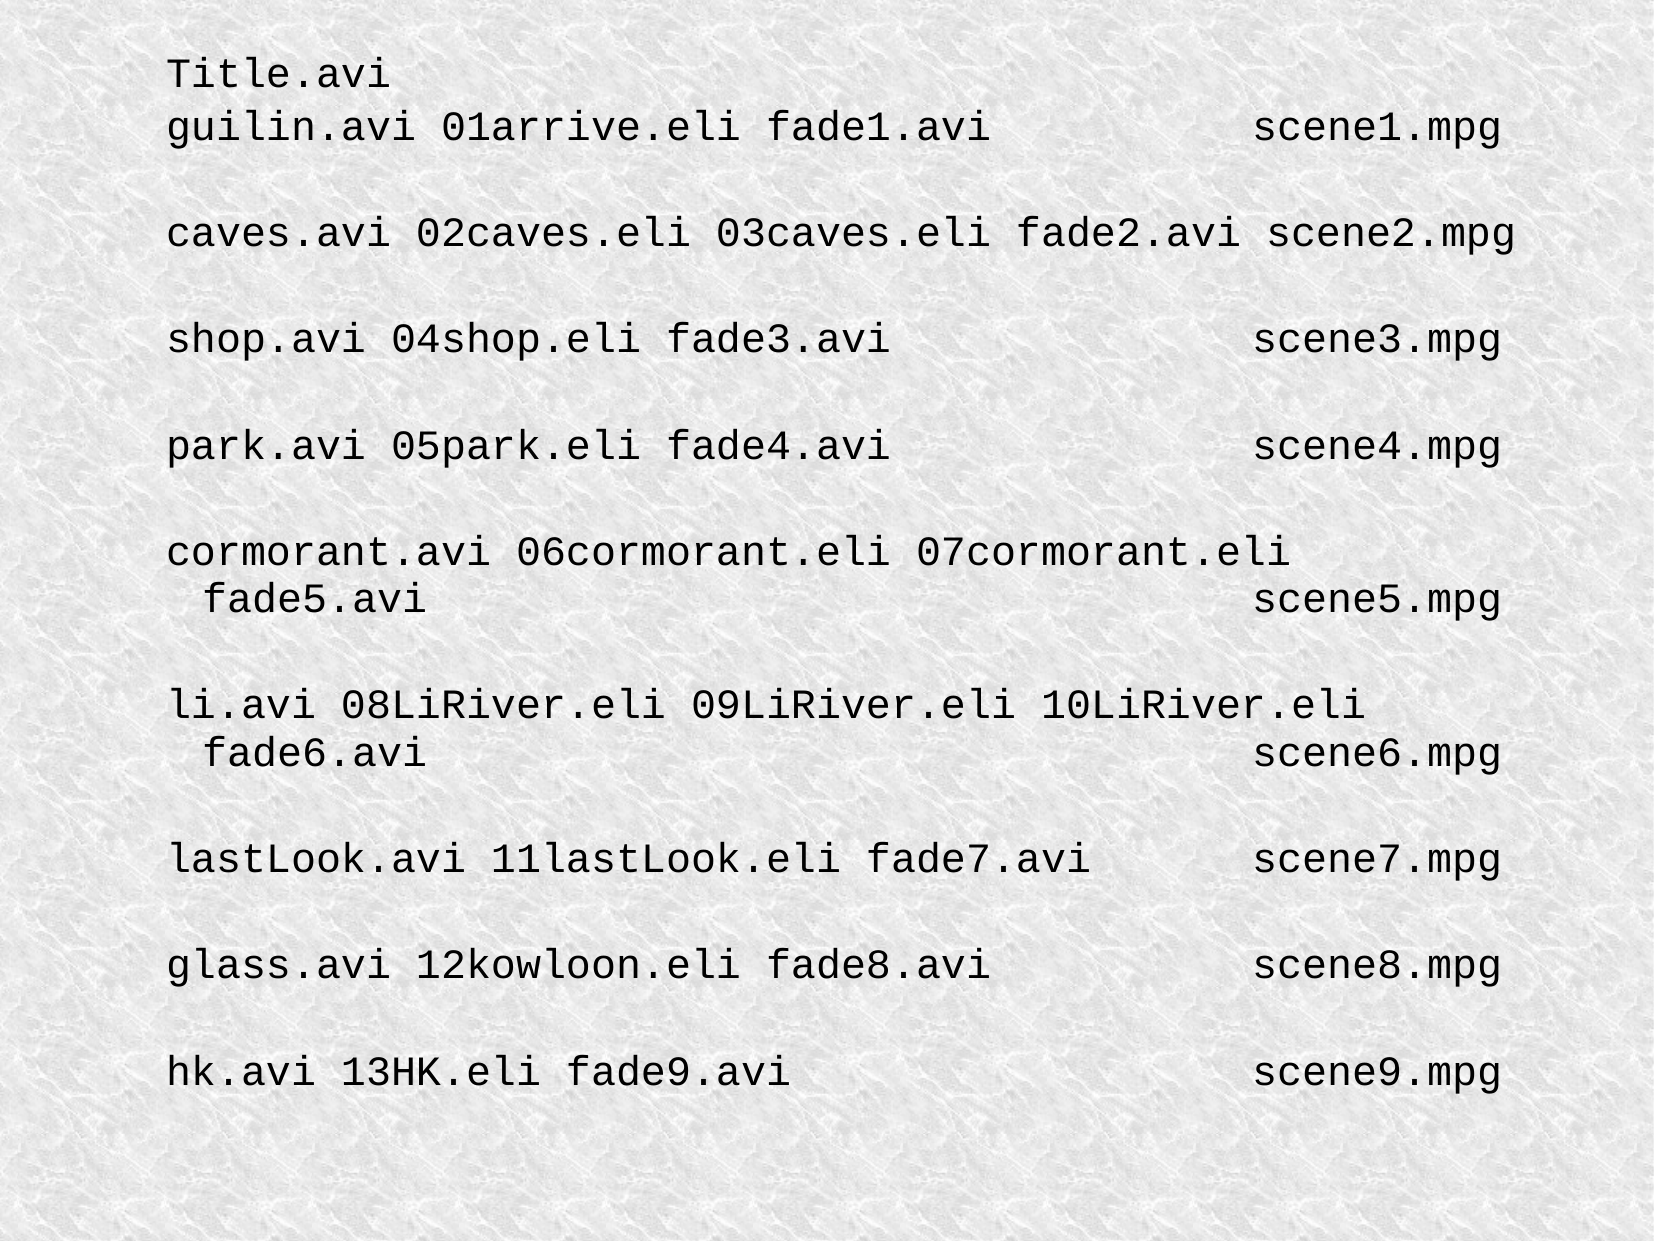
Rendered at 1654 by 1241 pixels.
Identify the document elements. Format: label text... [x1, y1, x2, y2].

list Title.avi guilin.avi 01arrive.eli fade1.avi scene1.mpg caves.avi 02caves.eli 03caves.eli fade2.avi scene2.mpg shop.avi 04shop.eli fade3.avi scene3.mpg park.avi 05park.eli fade4.avi scene4.mpg cormorant.avi 06cormorant.eli 07cormorant.eli fade5.avi scene5.mpg li.avi 08LiRiver.eli 09LiRiver.eli 10LiRiver.eli fade6.avi scene6.mpg lastLook.avi 11lastLook.eli fade7.avi scene7.mpg glass.avi 12kowloon.eli fade8.avi scene8.mpg hk.avi 13HK.eli fade9.avi scene9.mpg [59, 52, 1534, 1151]
picture [0, 0, 1654, 1241]
